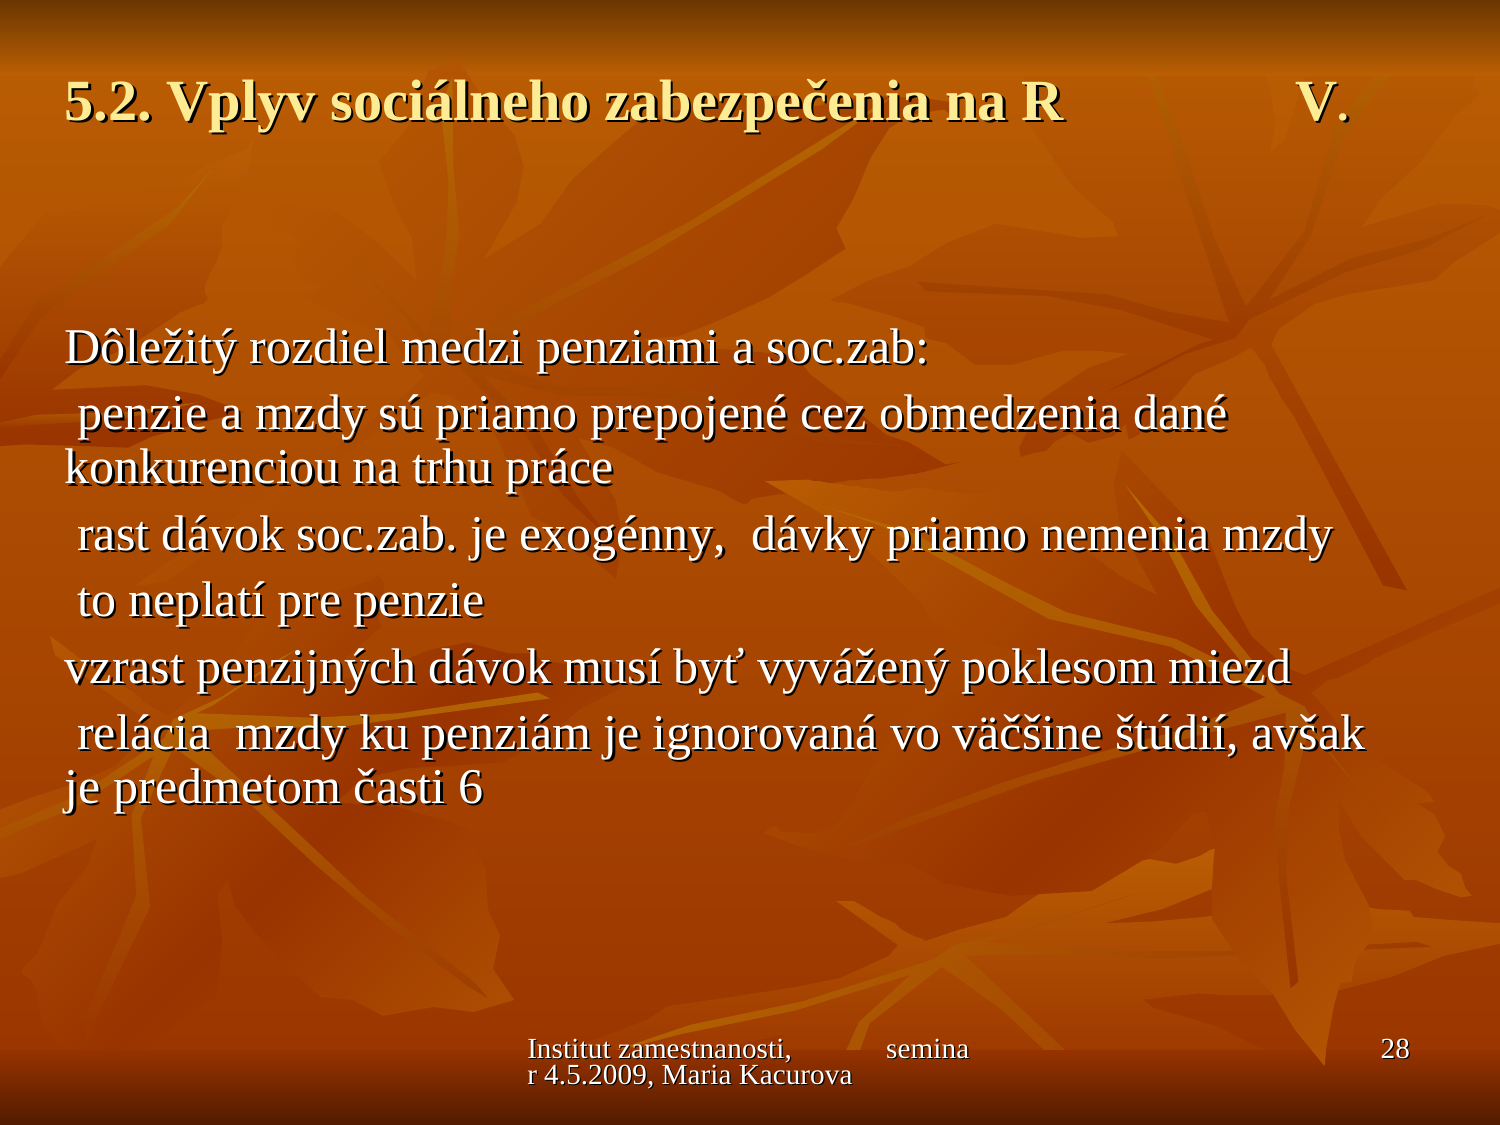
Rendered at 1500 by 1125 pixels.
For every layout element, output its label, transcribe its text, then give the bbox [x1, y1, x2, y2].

list [49, 249, 1425, 1001]
text_box Dôležitý rozdiel medzi penziami a soc.zab: penzie a mzdy sú priamo prepojené cez obmedzenia dané konkurenciou na trhu práce rast dávok soc.zab. je exogénny, dávky priamo nemenia mzdy to neplatí pre penzie vzrast penzijných dávok musí byť vyvážený poklesom miezd relácia mzdy ku penziám je ignorovaná vo väčšine štúdií, avšak je predmetom časti 6 [49, 312, 1413, 823]
title 5.2. Vplyv sociálneho zabezpečenia na R V. [49, 54, 1413, 221]
